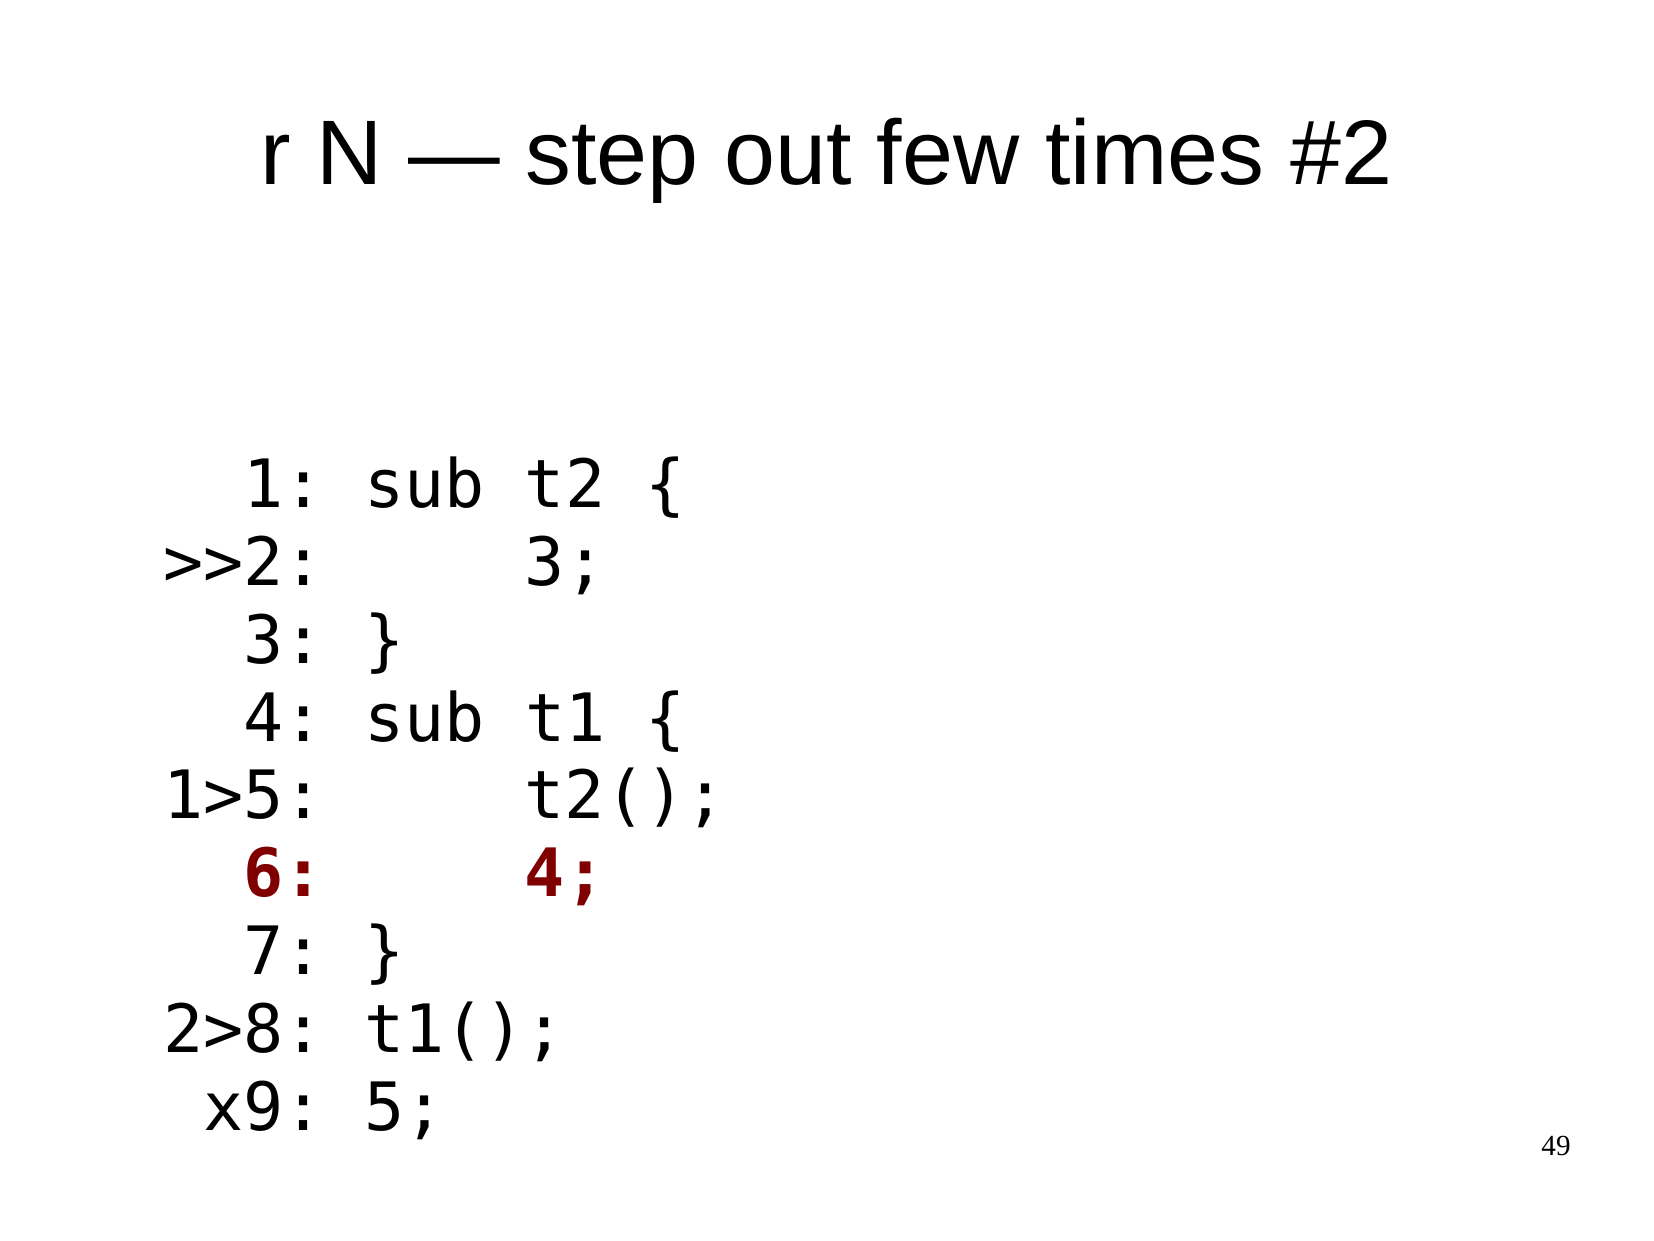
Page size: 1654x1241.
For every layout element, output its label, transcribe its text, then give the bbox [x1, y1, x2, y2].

title r N — step out few times #2 [82, 49, 1571, 257]
subtitle 1: sub t2 { >>2: 3; 3: } 4: sub t1 { 1>5: t2(); 6: 4; 7: } 2>8: t1(); x9: 5; [82, 290, 1571, 1158]
